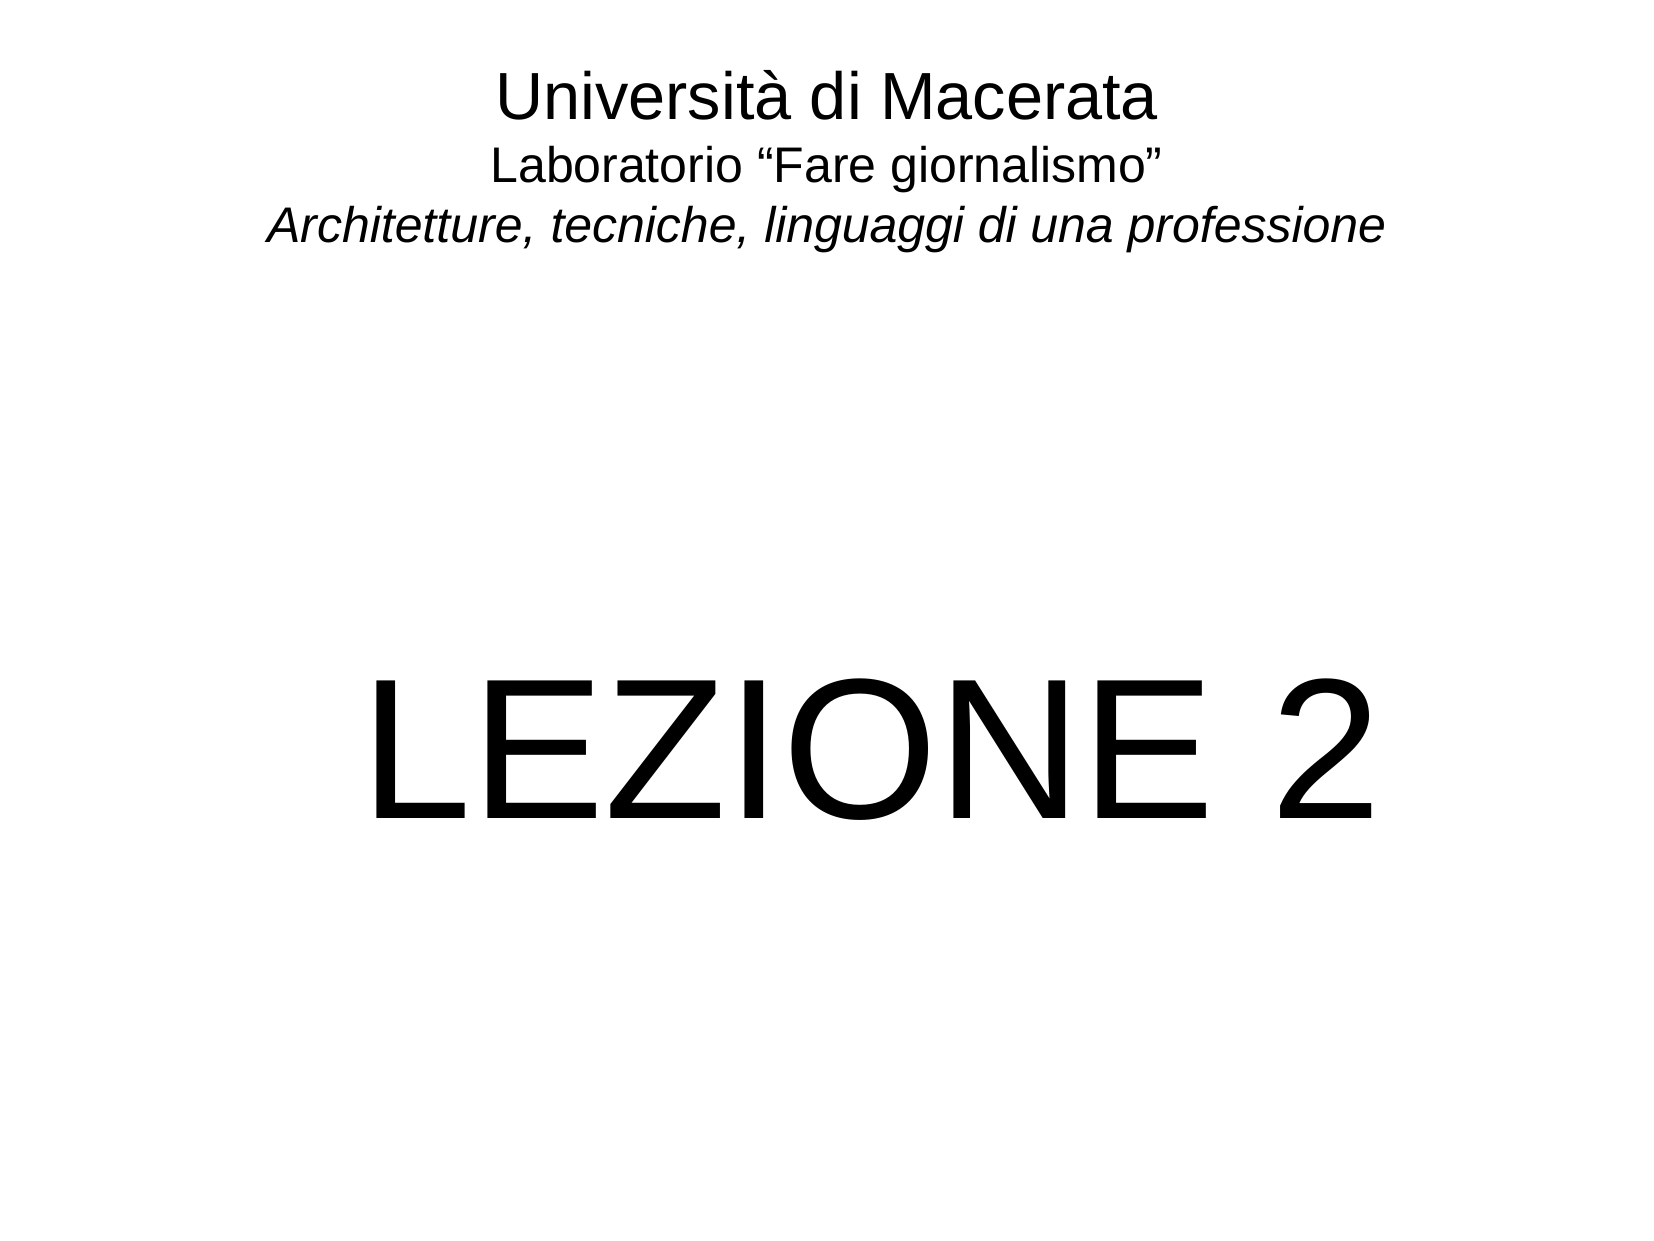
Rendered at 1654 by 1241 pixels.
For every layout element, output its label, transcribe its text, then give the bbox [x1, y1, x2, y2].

list LEZIONE 2 [82, 290, 1571, 1109]
title Università di Macerata Laboratorio “Fare giornalismo” Architetture, tecniche, linguaggi di una professione [82, 49, 1571, 257]
